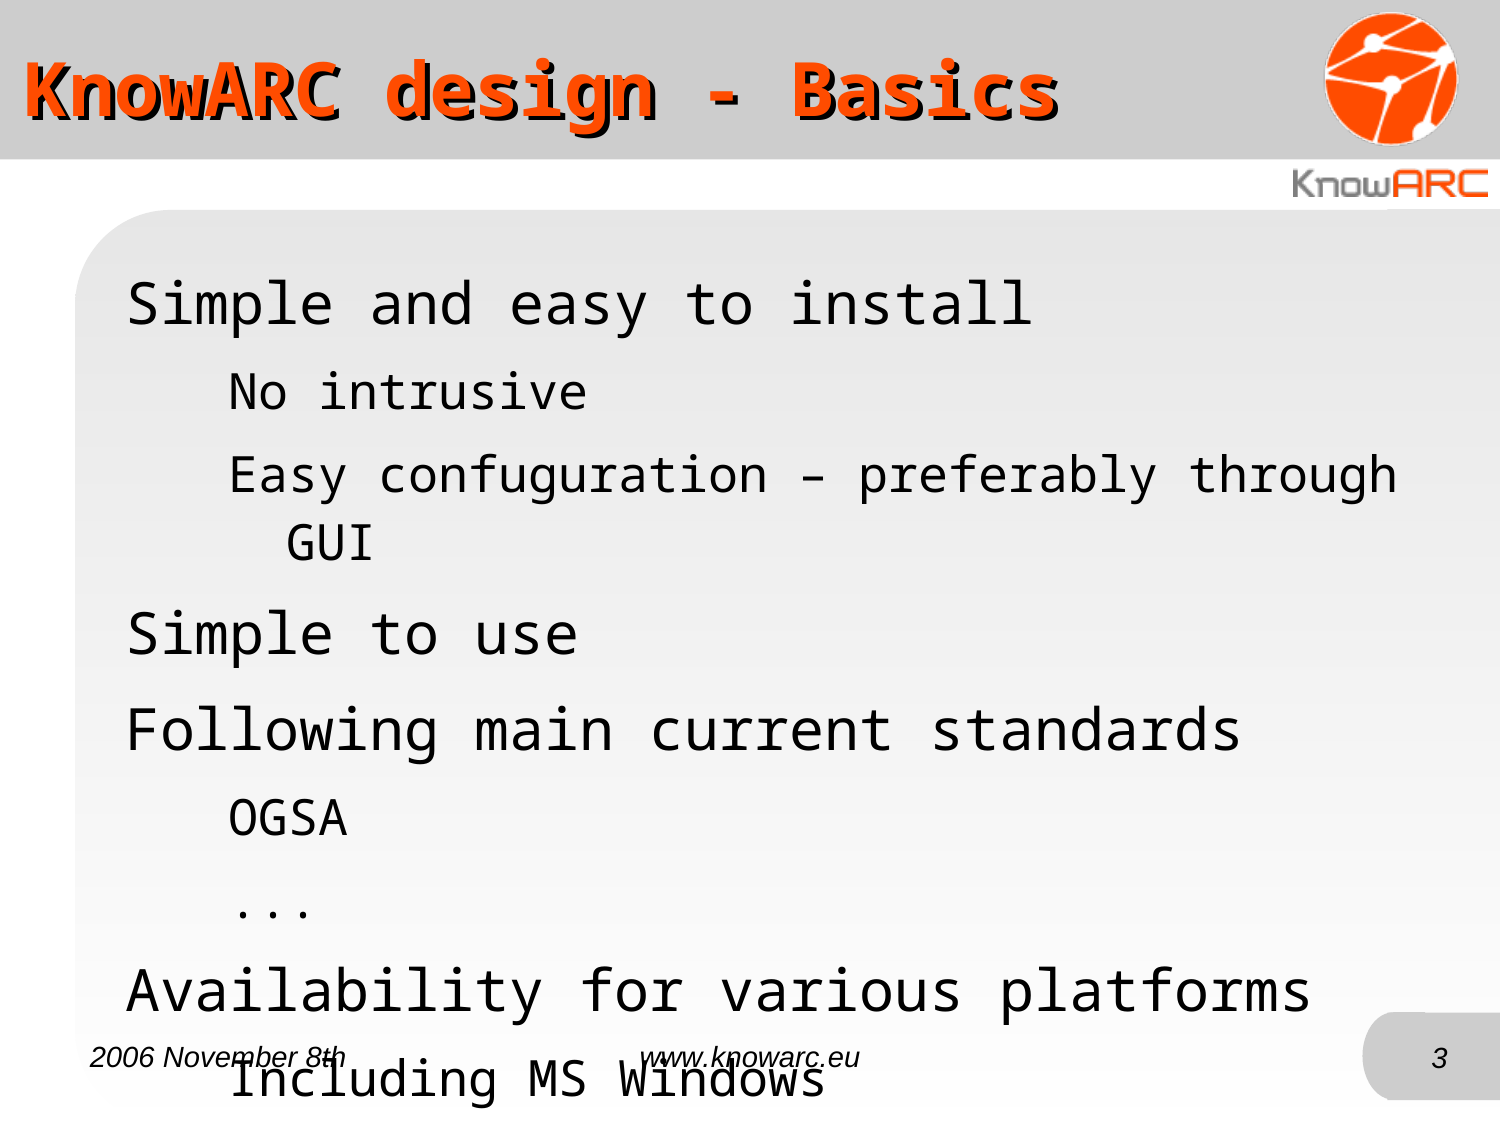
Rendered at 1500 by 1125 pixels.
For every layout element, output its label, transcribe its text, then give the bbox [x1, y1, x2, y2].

list Simple and easy to install No intrusive Easy confuguration – preferably through GUI Simple to use Following main current standards OGSA ... Availability for various platforms Including MS Windows [124, 262, 1425, 1006]
title KnowARC design - Basics [24, 25, 1238, 151]
picture [1293, 12, 1488, 197]
